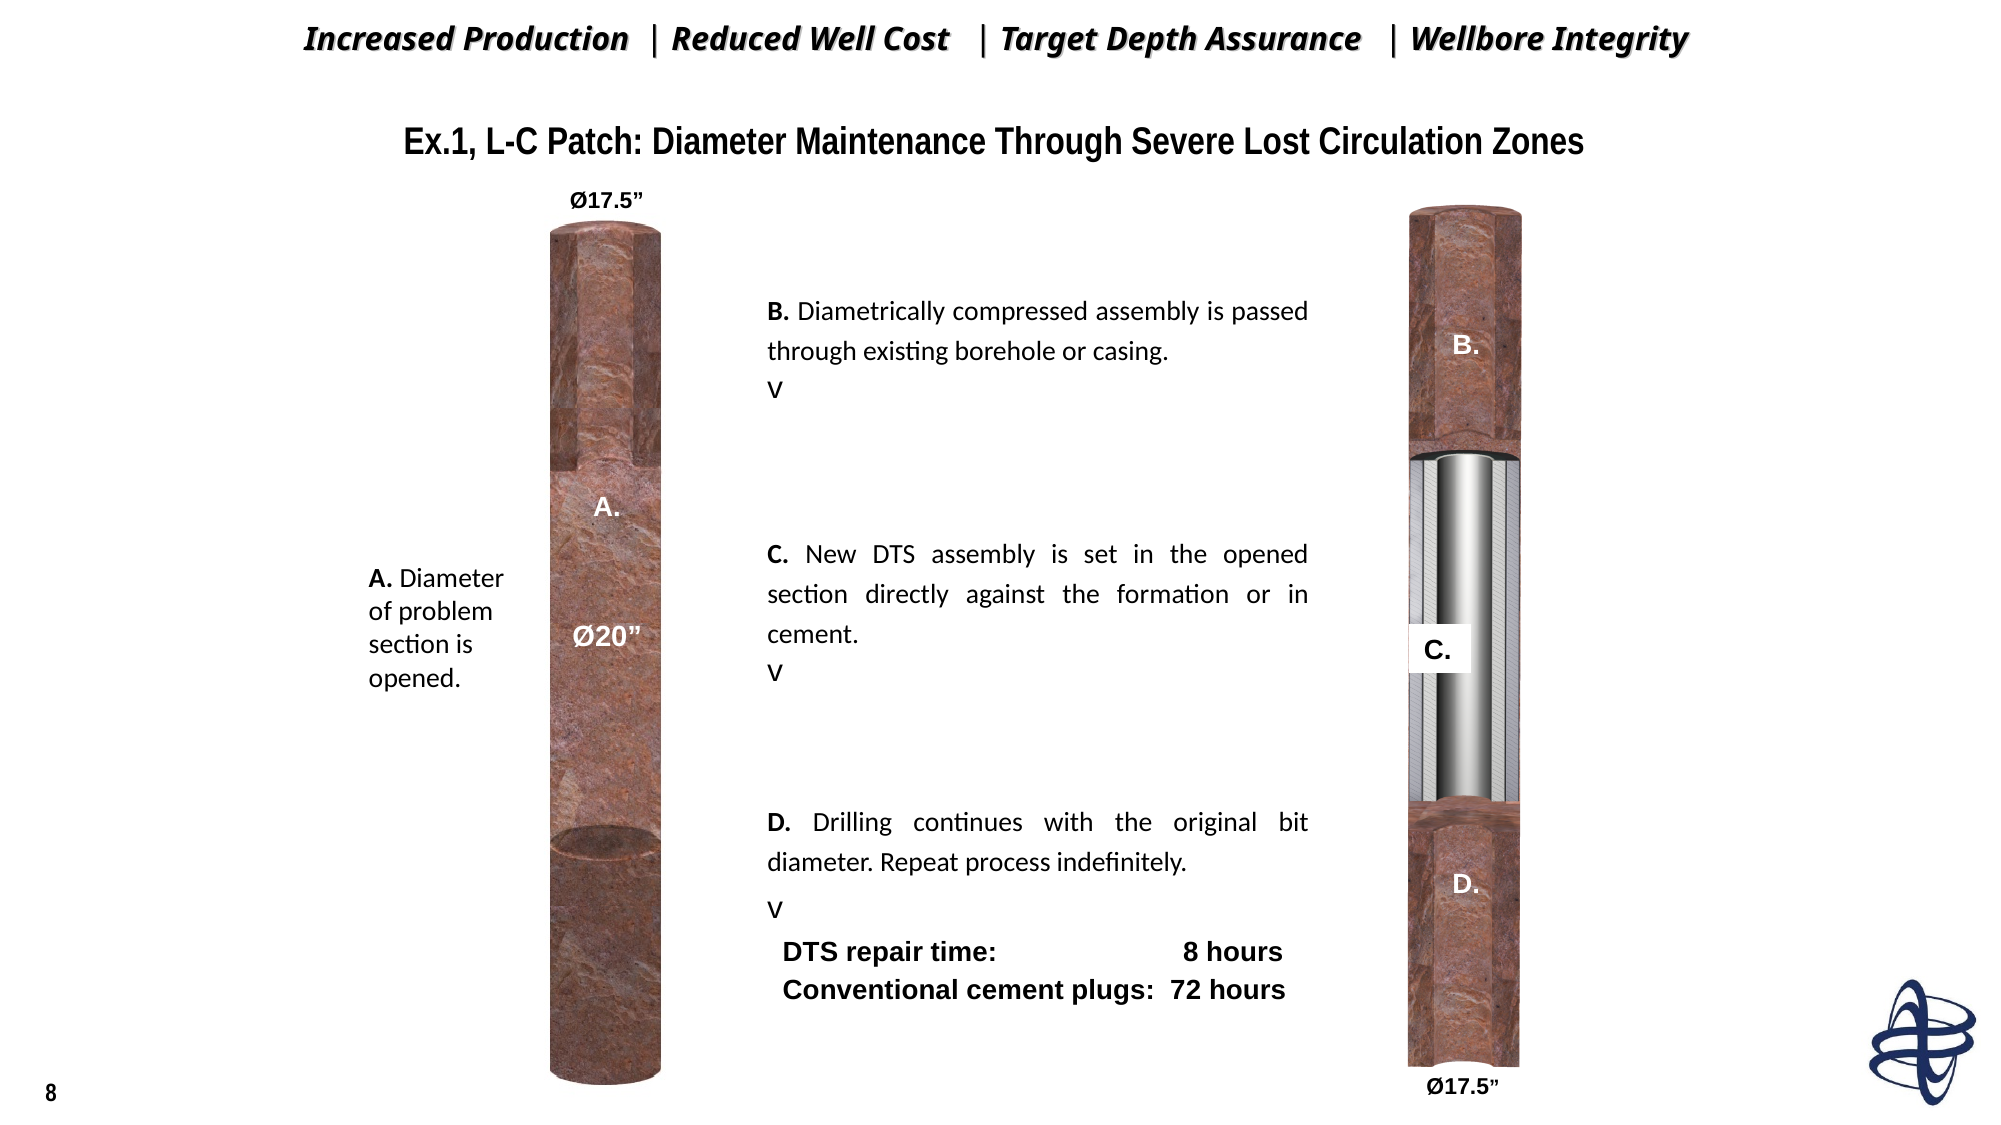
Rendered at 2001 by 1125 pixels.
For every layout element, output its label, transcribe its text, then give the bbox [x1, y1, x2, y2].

text_box Increased Production │ Reduced Well Cost │ Target Depth Assurance │ Wellbore Integrity [209, 8, 1784, 64]
picture [1861, 976, 1981, 1111]
text_box Ø20” [547, 612, 667, 661]
text_box B. Diametrically compressed assembly is passed through existing borehole or casing. C. New DTS assembly is set in the opened section directly against the formation or in cement. D. Drilling continues with the original bit diameter. Repeat process indefinitely. DTS repair time: 8 hours Conventional cement plugs: 72 hours [752, 278, 1325, 1085]
text_box A. Diameter of problem section is opened. [353, 551, 547, 720]
text_box 8 [30, 1068, 93, 1110]
text_box Ø17.5” [1416, 1066, 1530, 1107]
text_box Ø17.5” [559, 180, 673, 221]
text_box Ex.1, L-C Patch: Diameter Maintenance Through Severe Lost Circulation Zones [358, 108, 1622, 222]
picture [483, 213, 711, 1101]
text_box B. [1437, 320, 1509, 368]
picture [1382, 193, 1543, 1076]
text_box D. [1437, 858, 1499, 907]
text_box A. [578, 482, 636, 530]
text_box C. [1409, 624, 1471, 673]
